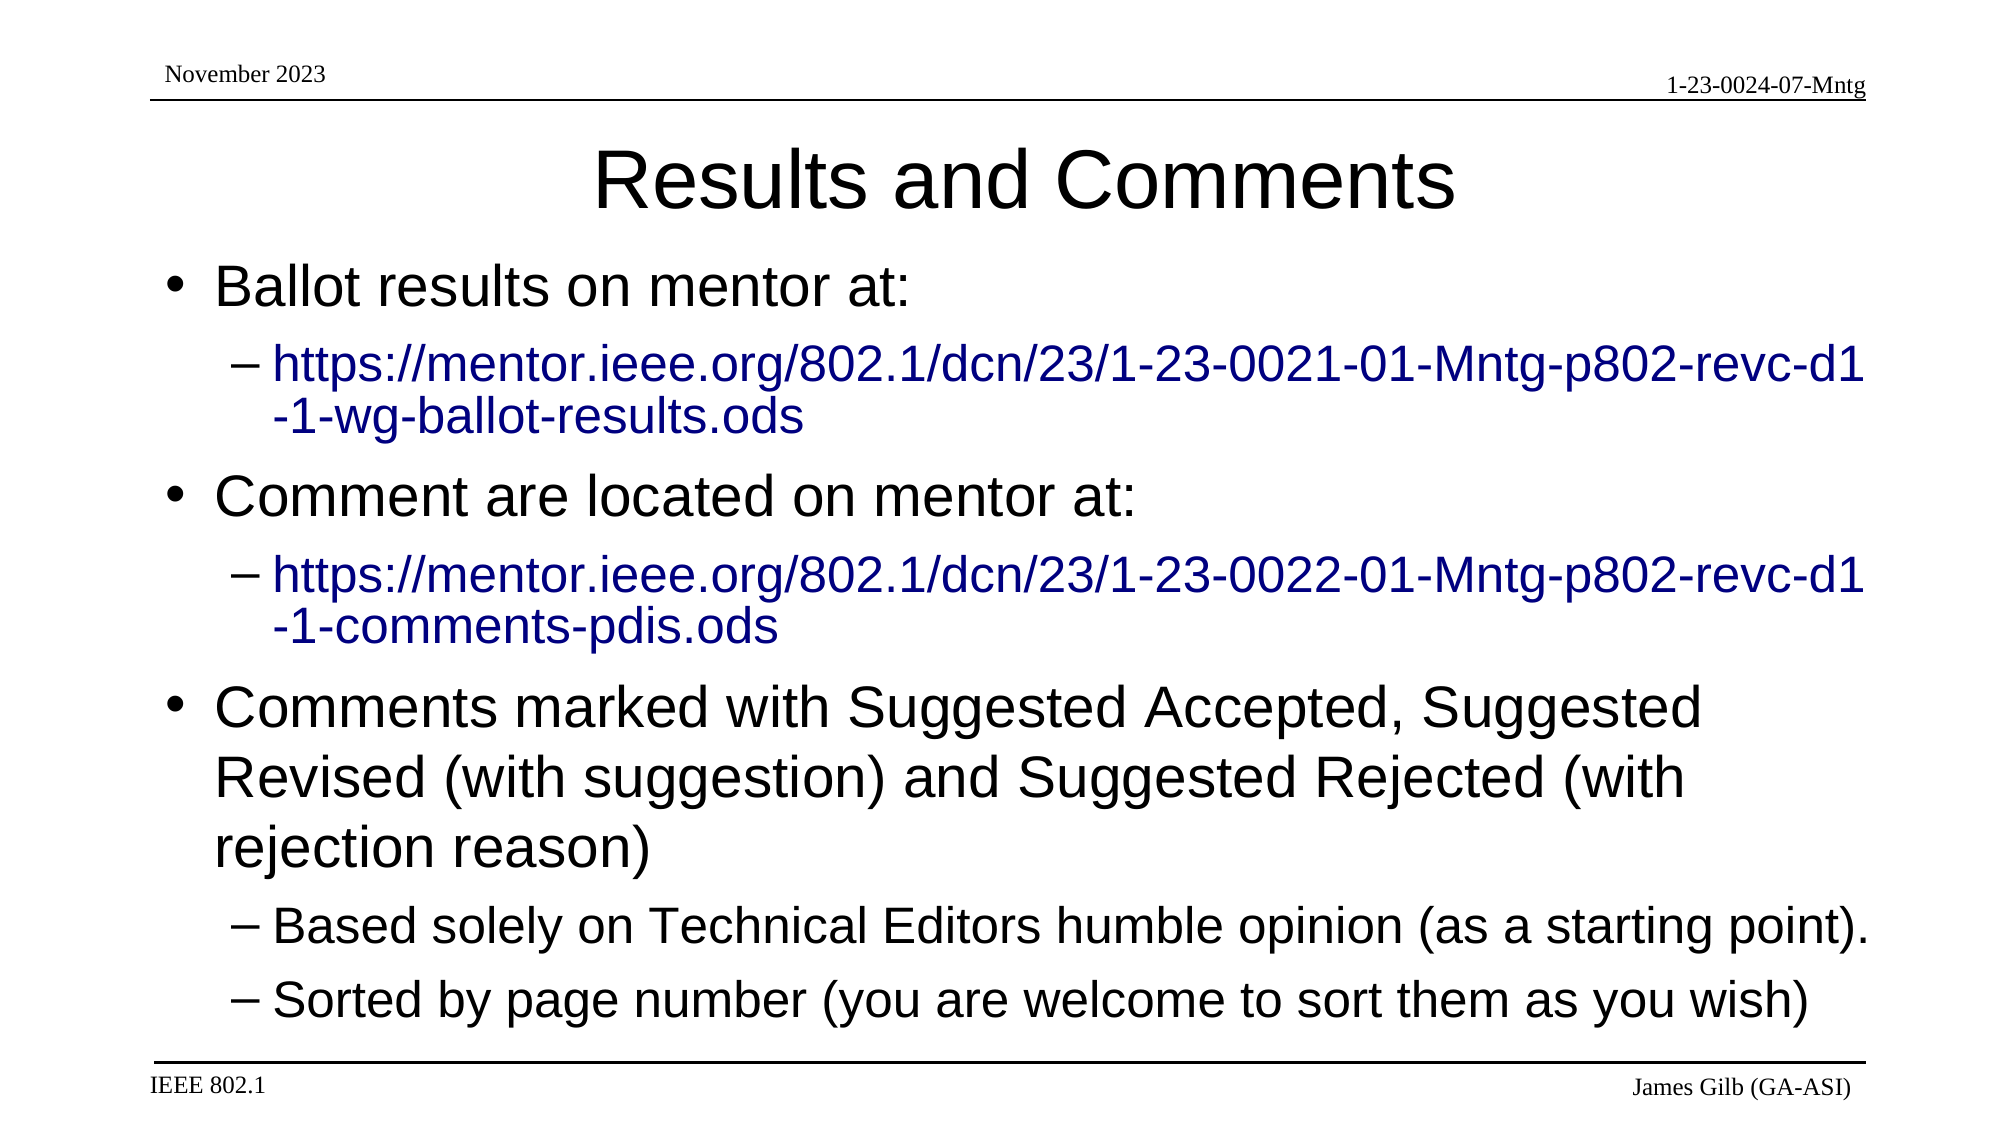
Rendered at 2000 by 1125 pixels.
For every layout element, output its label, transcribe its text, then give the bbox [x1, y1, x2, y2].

list Ballot results on mentor at: https://mentor.ieee.org/802.1/dcn/23/1-23-0021-01-Mntg-p802-revc-d1-1-wg-ballot-results.ods Comment are located on mentor at: https://mentor.ieee.org/802.1/dcn/23/1-23-0022-01-Mntg-p802-revc-d1-1-comments-pdis.ods Comments marked with Suggested Accepted, Suggested Revised (with suggestion) and Suggested Rejected (with rejection reason) Based solely on Technical Editors humble opinion (as a starting point). Sorted by page number (you are welcome to sort them as you wish) [149, 239, 1900, 1051]
title Results and Comments [149, 112, 1900, 238]
